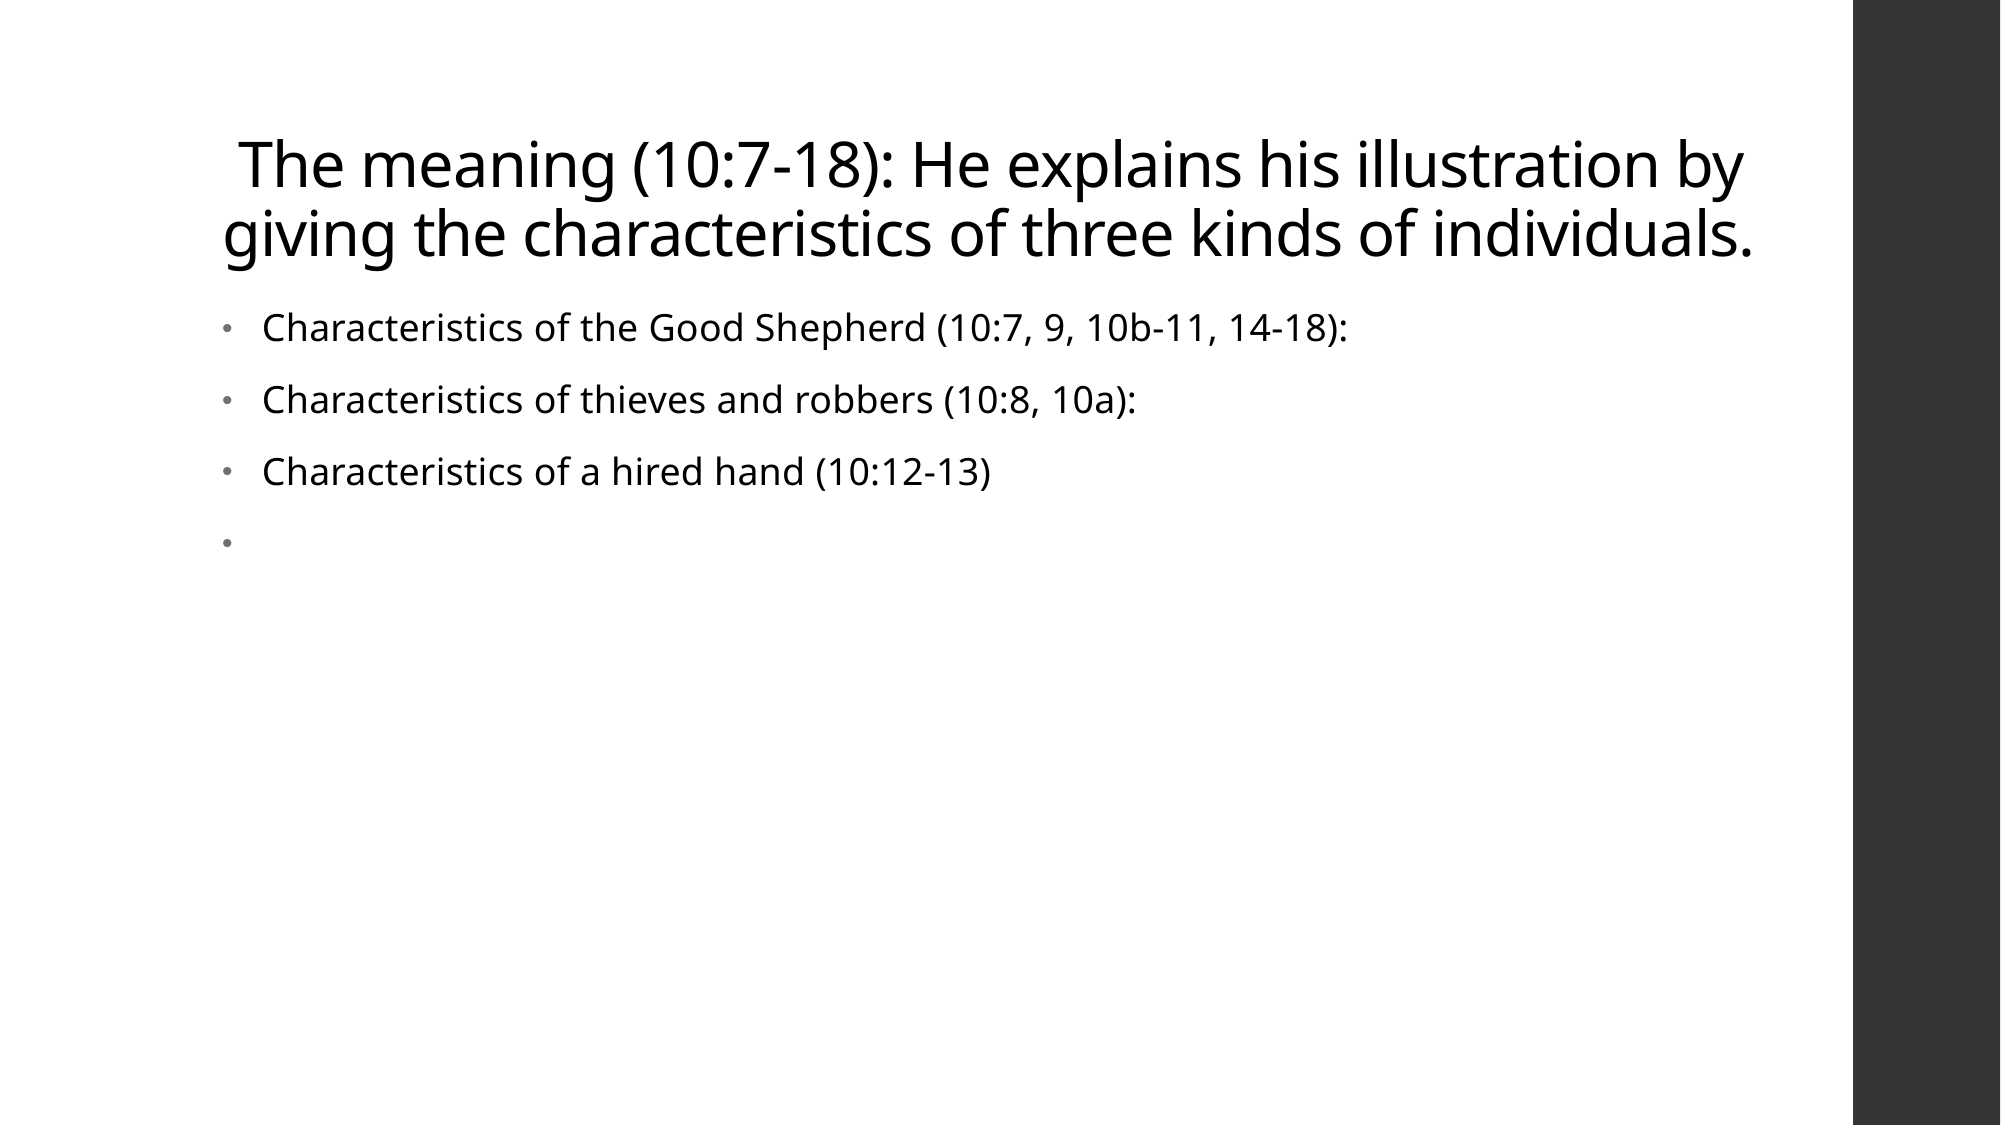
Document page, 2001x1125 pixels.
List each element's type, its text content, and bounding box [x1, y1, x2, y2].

title The meaning (10:7-18): He explains his illustration by giving the characteristics of three kinds of individuals. [206, 60, 1797, 278]
list Characteristics of the Good Shepherd (10:7, 9, 10b-11, 14-18): Characteristics of thieves and robbers (10:8, 10a): Characteristics of a hired hand (10:12-13) [206, 299, 1617, 1014]
